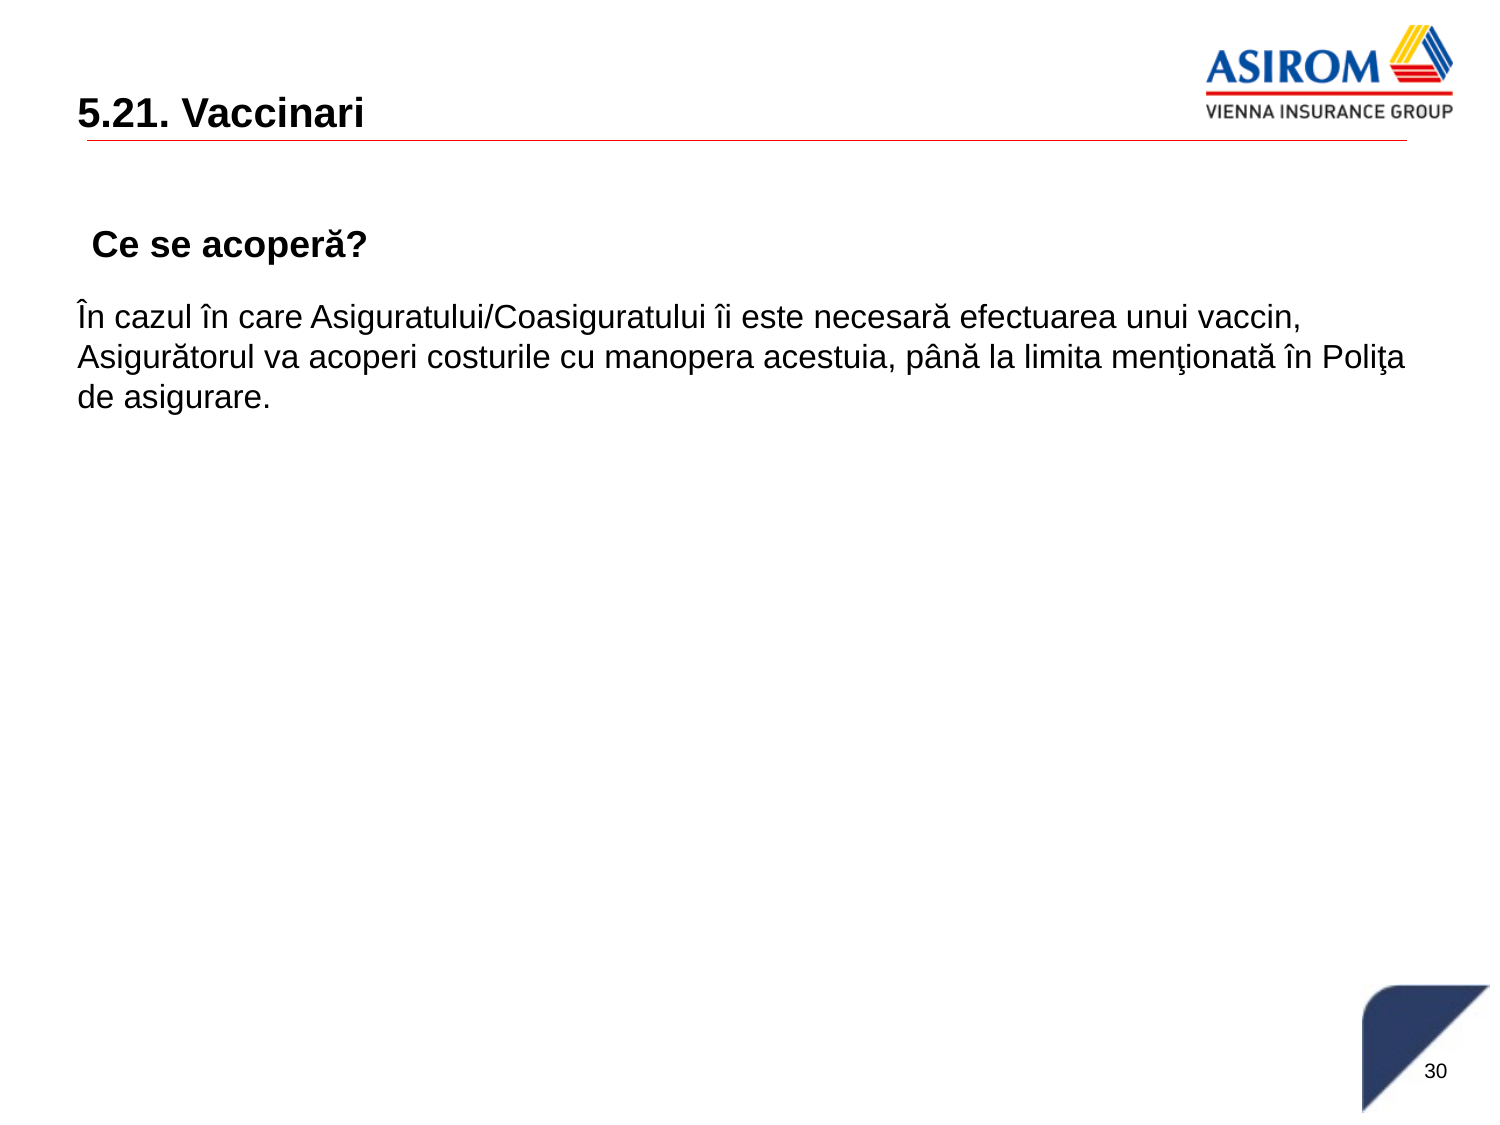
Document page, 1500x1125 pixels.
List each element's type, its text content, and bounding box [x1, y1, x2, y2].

text_box 5.21. Vaccinari [62, 88, 1150, 144]
text_box În cazul în care Asiguratului/Coasiguratului îi este necesară efectuarea unui vaccin, Asigurătorul va acoperi costurile cu manopera acestuia, până la limita menţionată în Poliţa de asigurare. [62, 287, 1438, 438]
text_box Ce se acoperă? [76, 212, 384, 273]
picture [1206, 12, 1453, 134]
picture [1362, 984, 1490, 1113]
